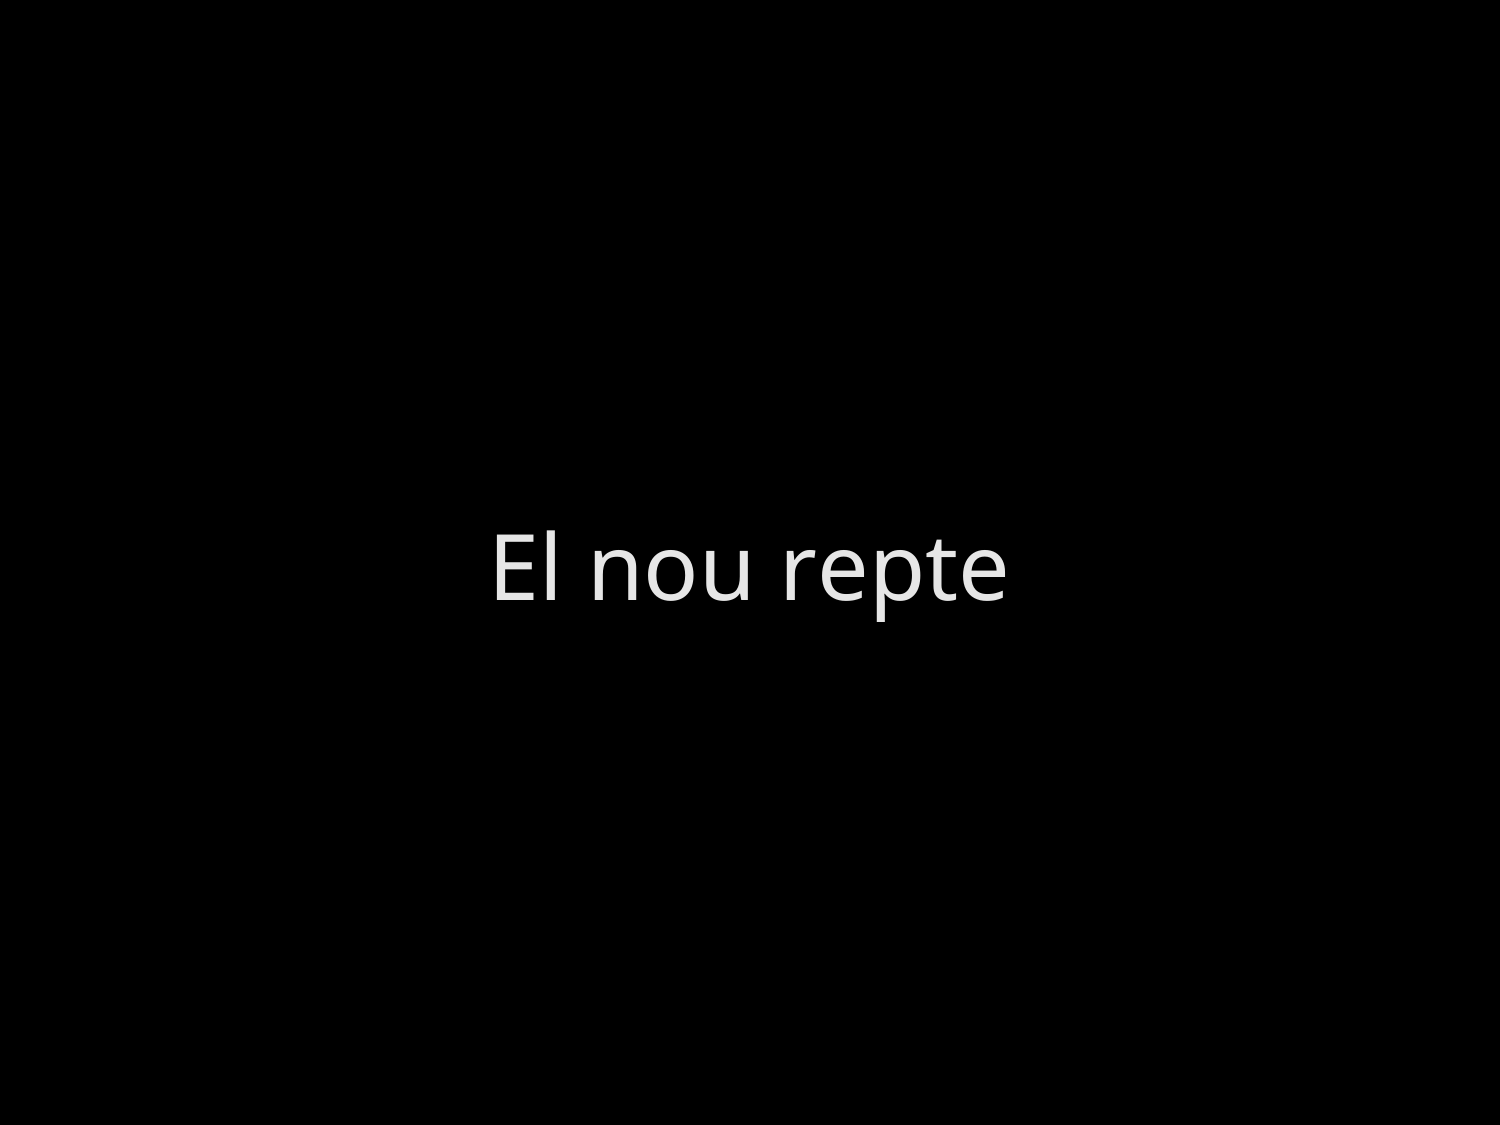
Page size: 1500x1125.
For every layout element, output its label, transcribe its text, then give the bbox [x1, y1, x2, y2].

subtitle El nou repte [109, 112, 1391, 1013]
